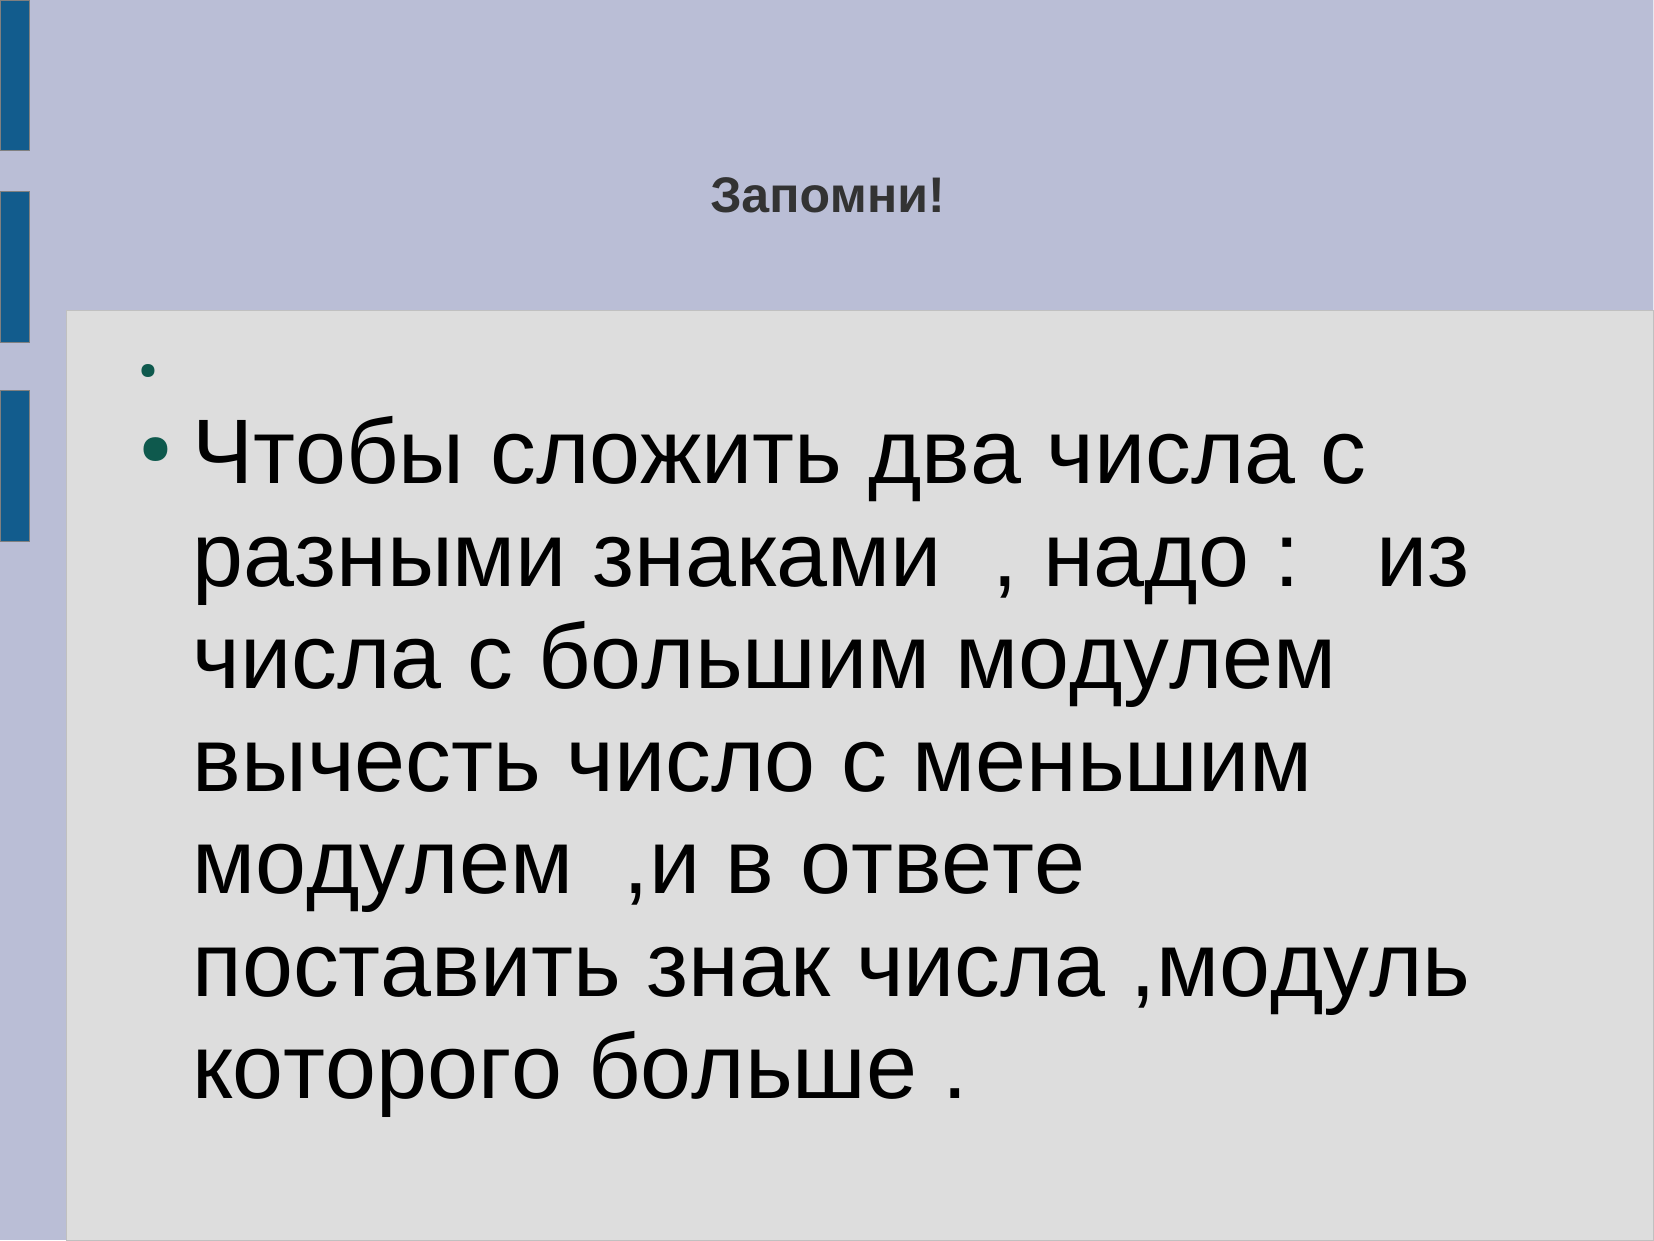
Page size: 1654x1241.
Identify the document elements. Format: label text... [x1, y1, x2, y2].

list Чтобы сложить два числа с разными знаками , надо : из числа с большим модулем вычесть число с меньшим модулем ,и в ответе поставить знак числа ,модуль которого больше . [121, 344, 1534, 1127]
title Запомни! [121, 91, 1534, 299]
